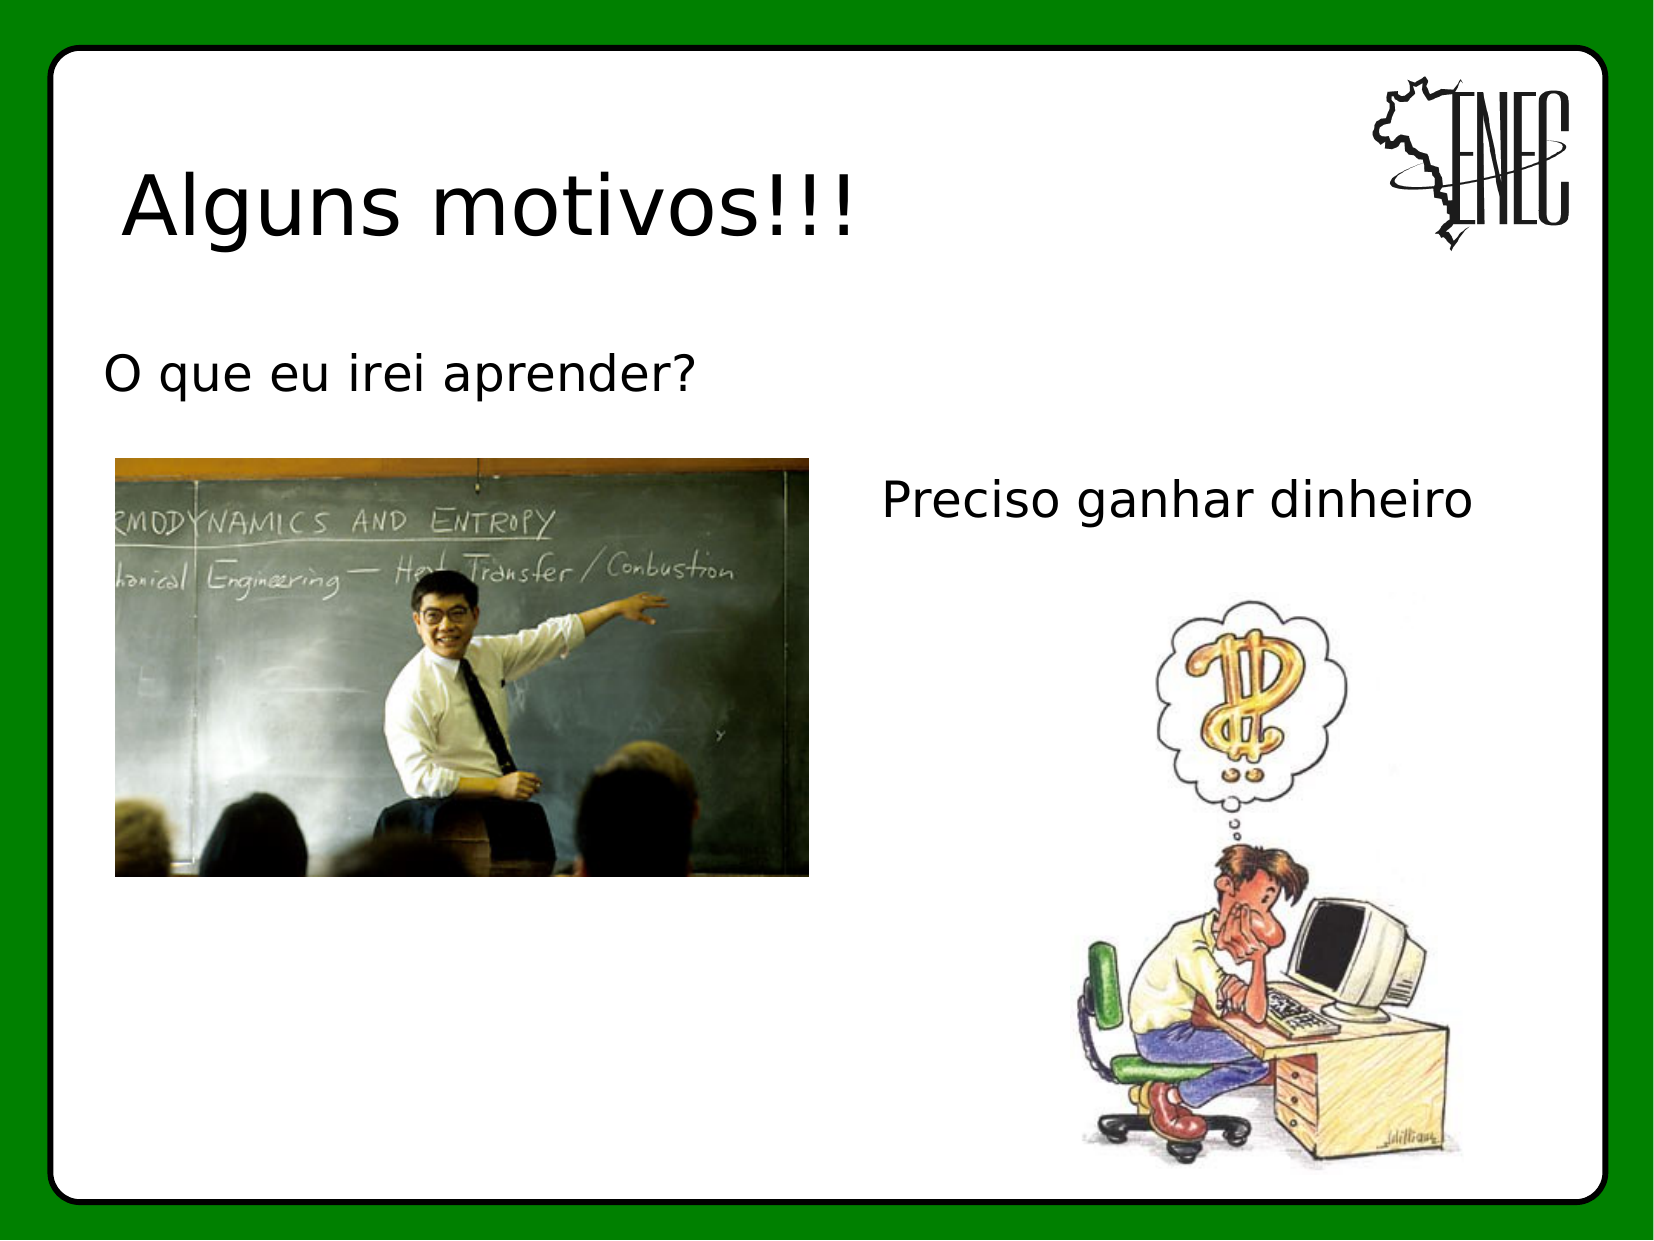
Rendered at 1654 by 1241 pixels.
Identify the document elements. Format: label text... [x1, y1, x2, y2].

title Alguns motivos!!! [121, 102, 950, 311]
list O que eu irei aprender? [86, 344, 851, 1127]
picture [115, 458, 809, 877]
picture [1367, 71, 1575, 273]
list Preciso ganhar dinheiro [863, 471, 1568, 1188]
